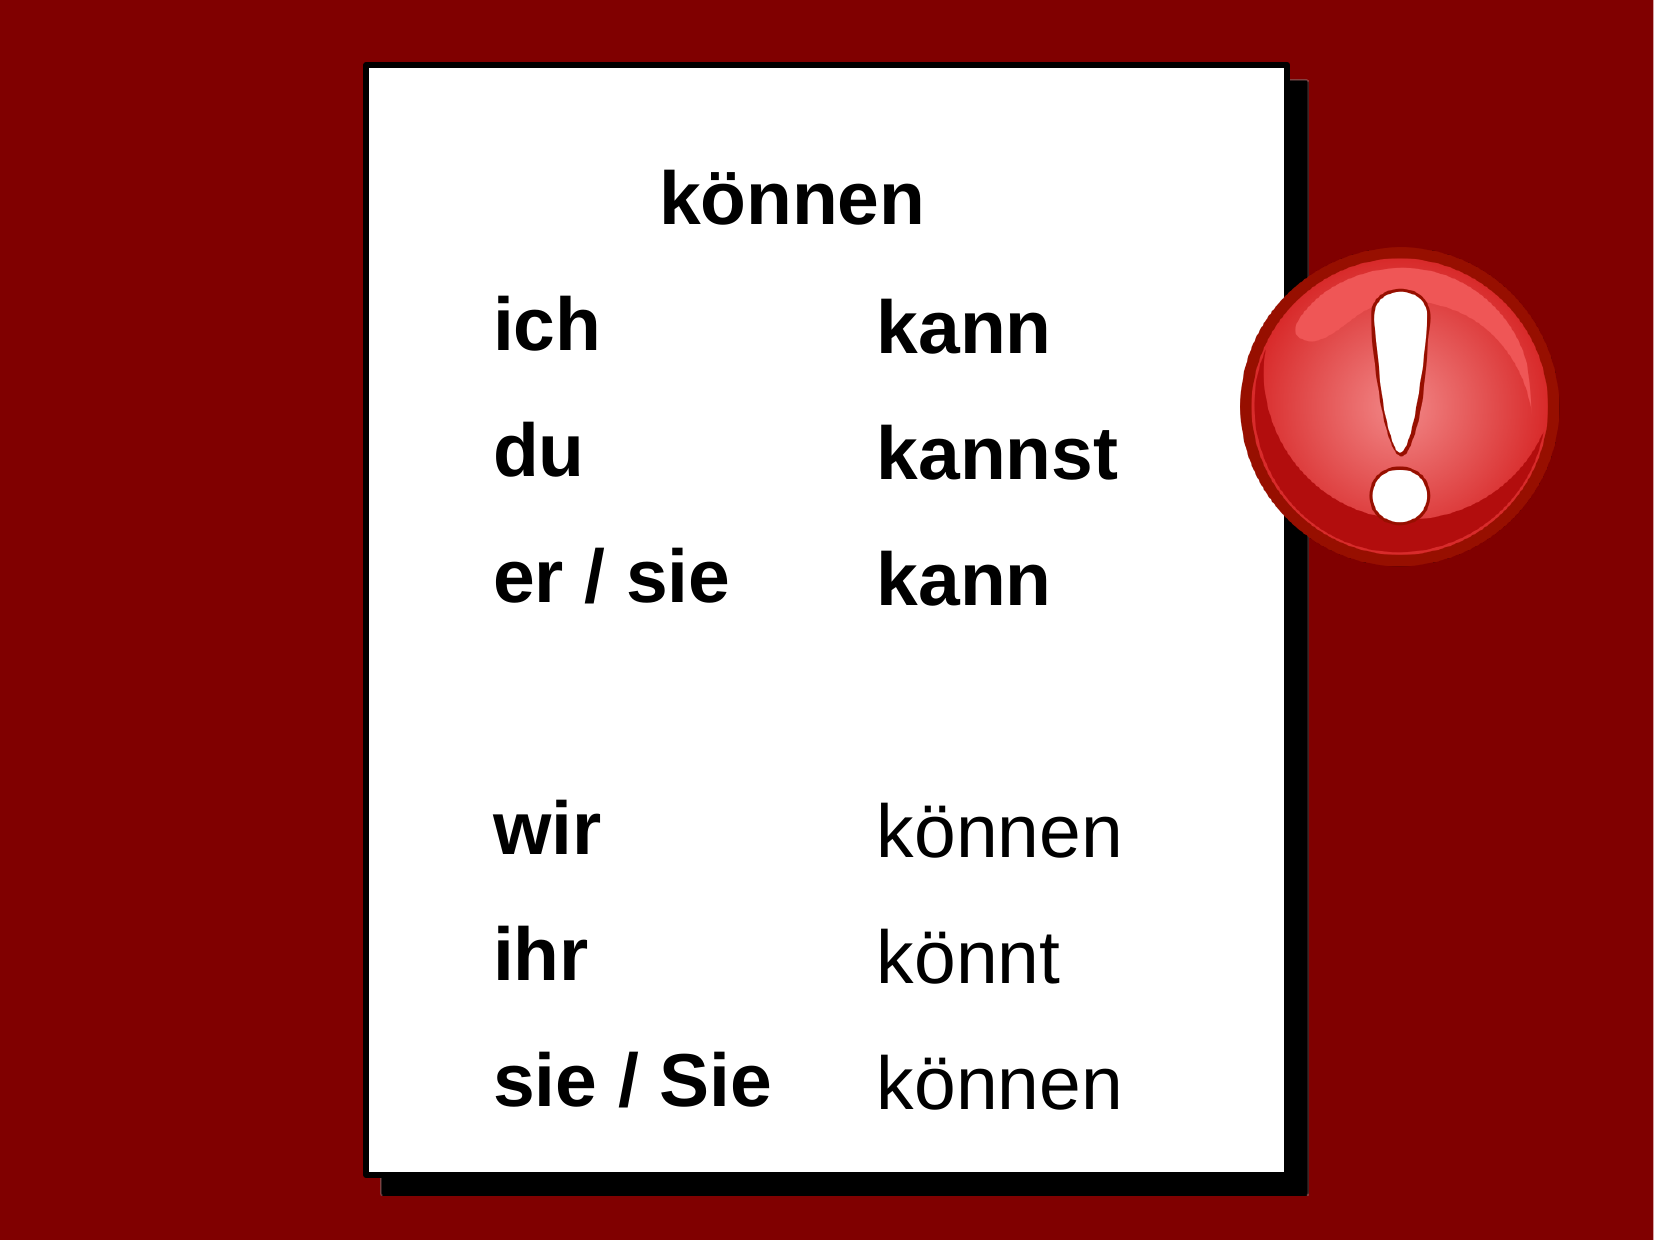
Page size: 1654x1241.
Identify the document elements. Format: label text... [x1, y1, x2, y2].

picture [1240, 247, 1560, 567]
text_box [366, 64, 1288, 1176]
text_box kann kannst kann können könnt können [862, 236, 1229, 1127]
text_box können ich du er / sie wir ihr sie / Sie [478, 107, 1306, 1129]
